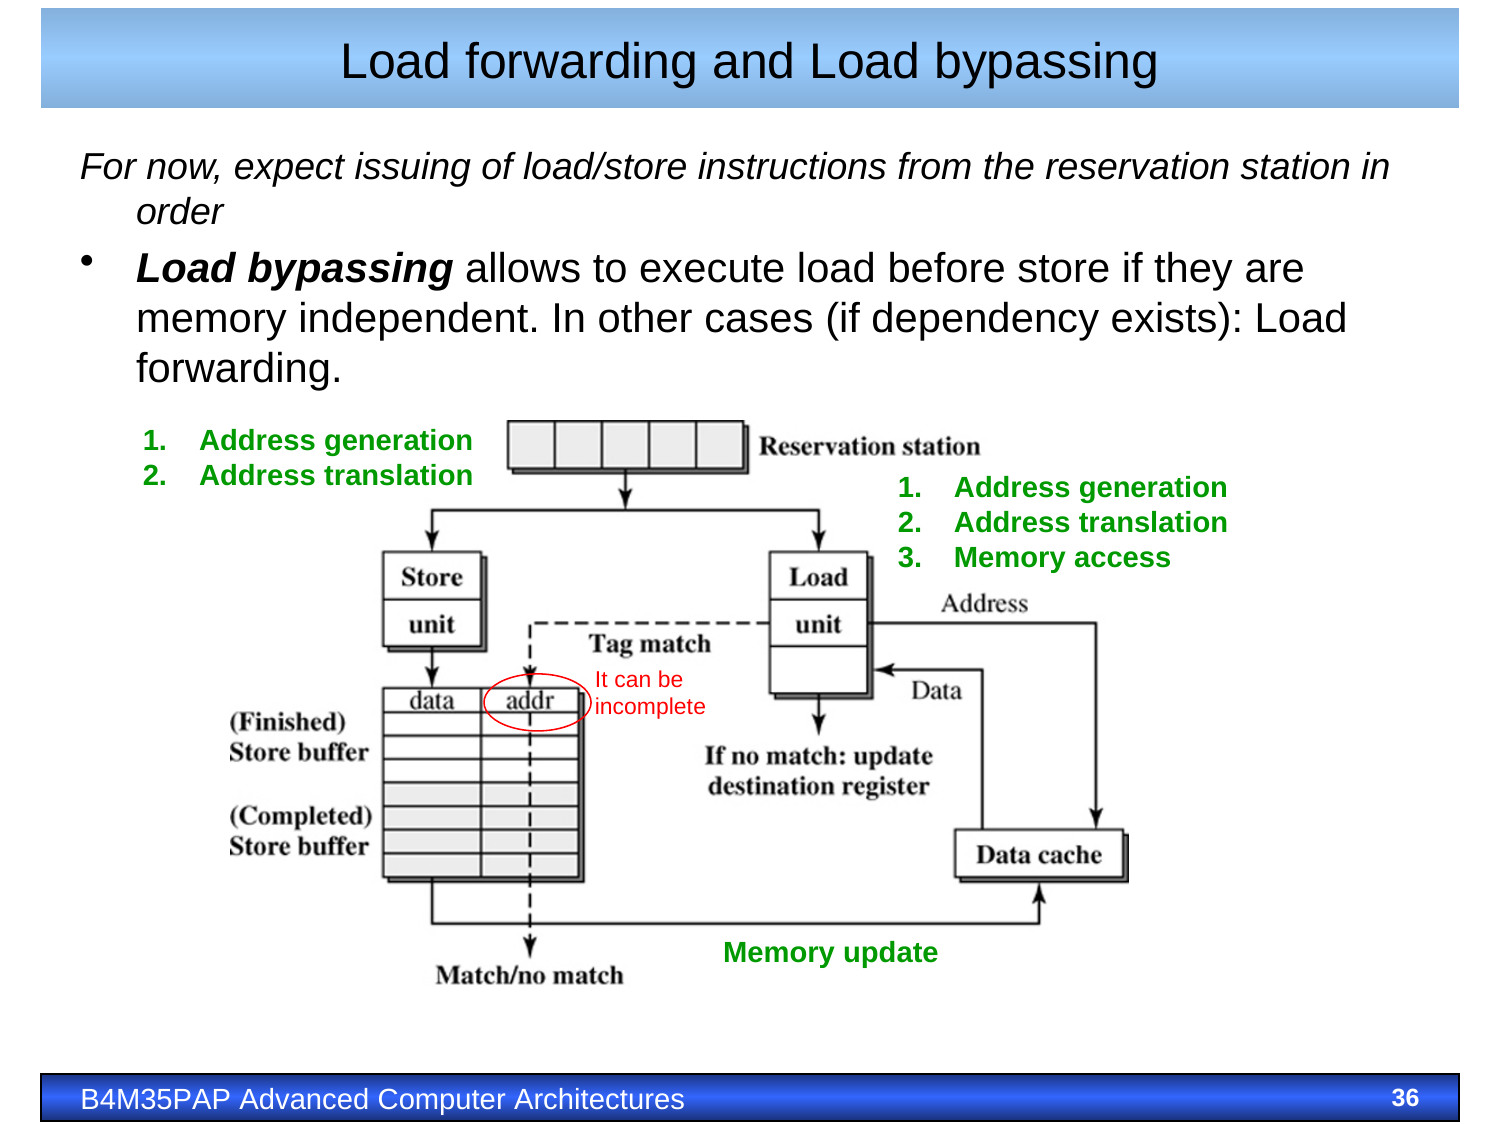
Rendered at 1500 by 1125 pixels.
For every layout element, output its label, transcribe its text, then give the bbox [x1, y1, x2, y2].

title Load forwarding and Load bypassing [41, 8, 1459, 108]
text_box For now, expect issuing of load/store instructions from the reservation station in order Load bypassing allows to execute load before store if they are memory independent. In other cases (if dependency exists): Load forwarding. [64, 134, 1436, 962]
text_box Address generation Address translation Memory access [882, 460, 1244, 581]
text_box Memory update [708, 926, 1067, 976]
text_box It can be incomplete [532, 656, 755, 762]
picture [230, 962, 1129, 989]
text_box Address generation Address translation [128, 413, 489, 499]
